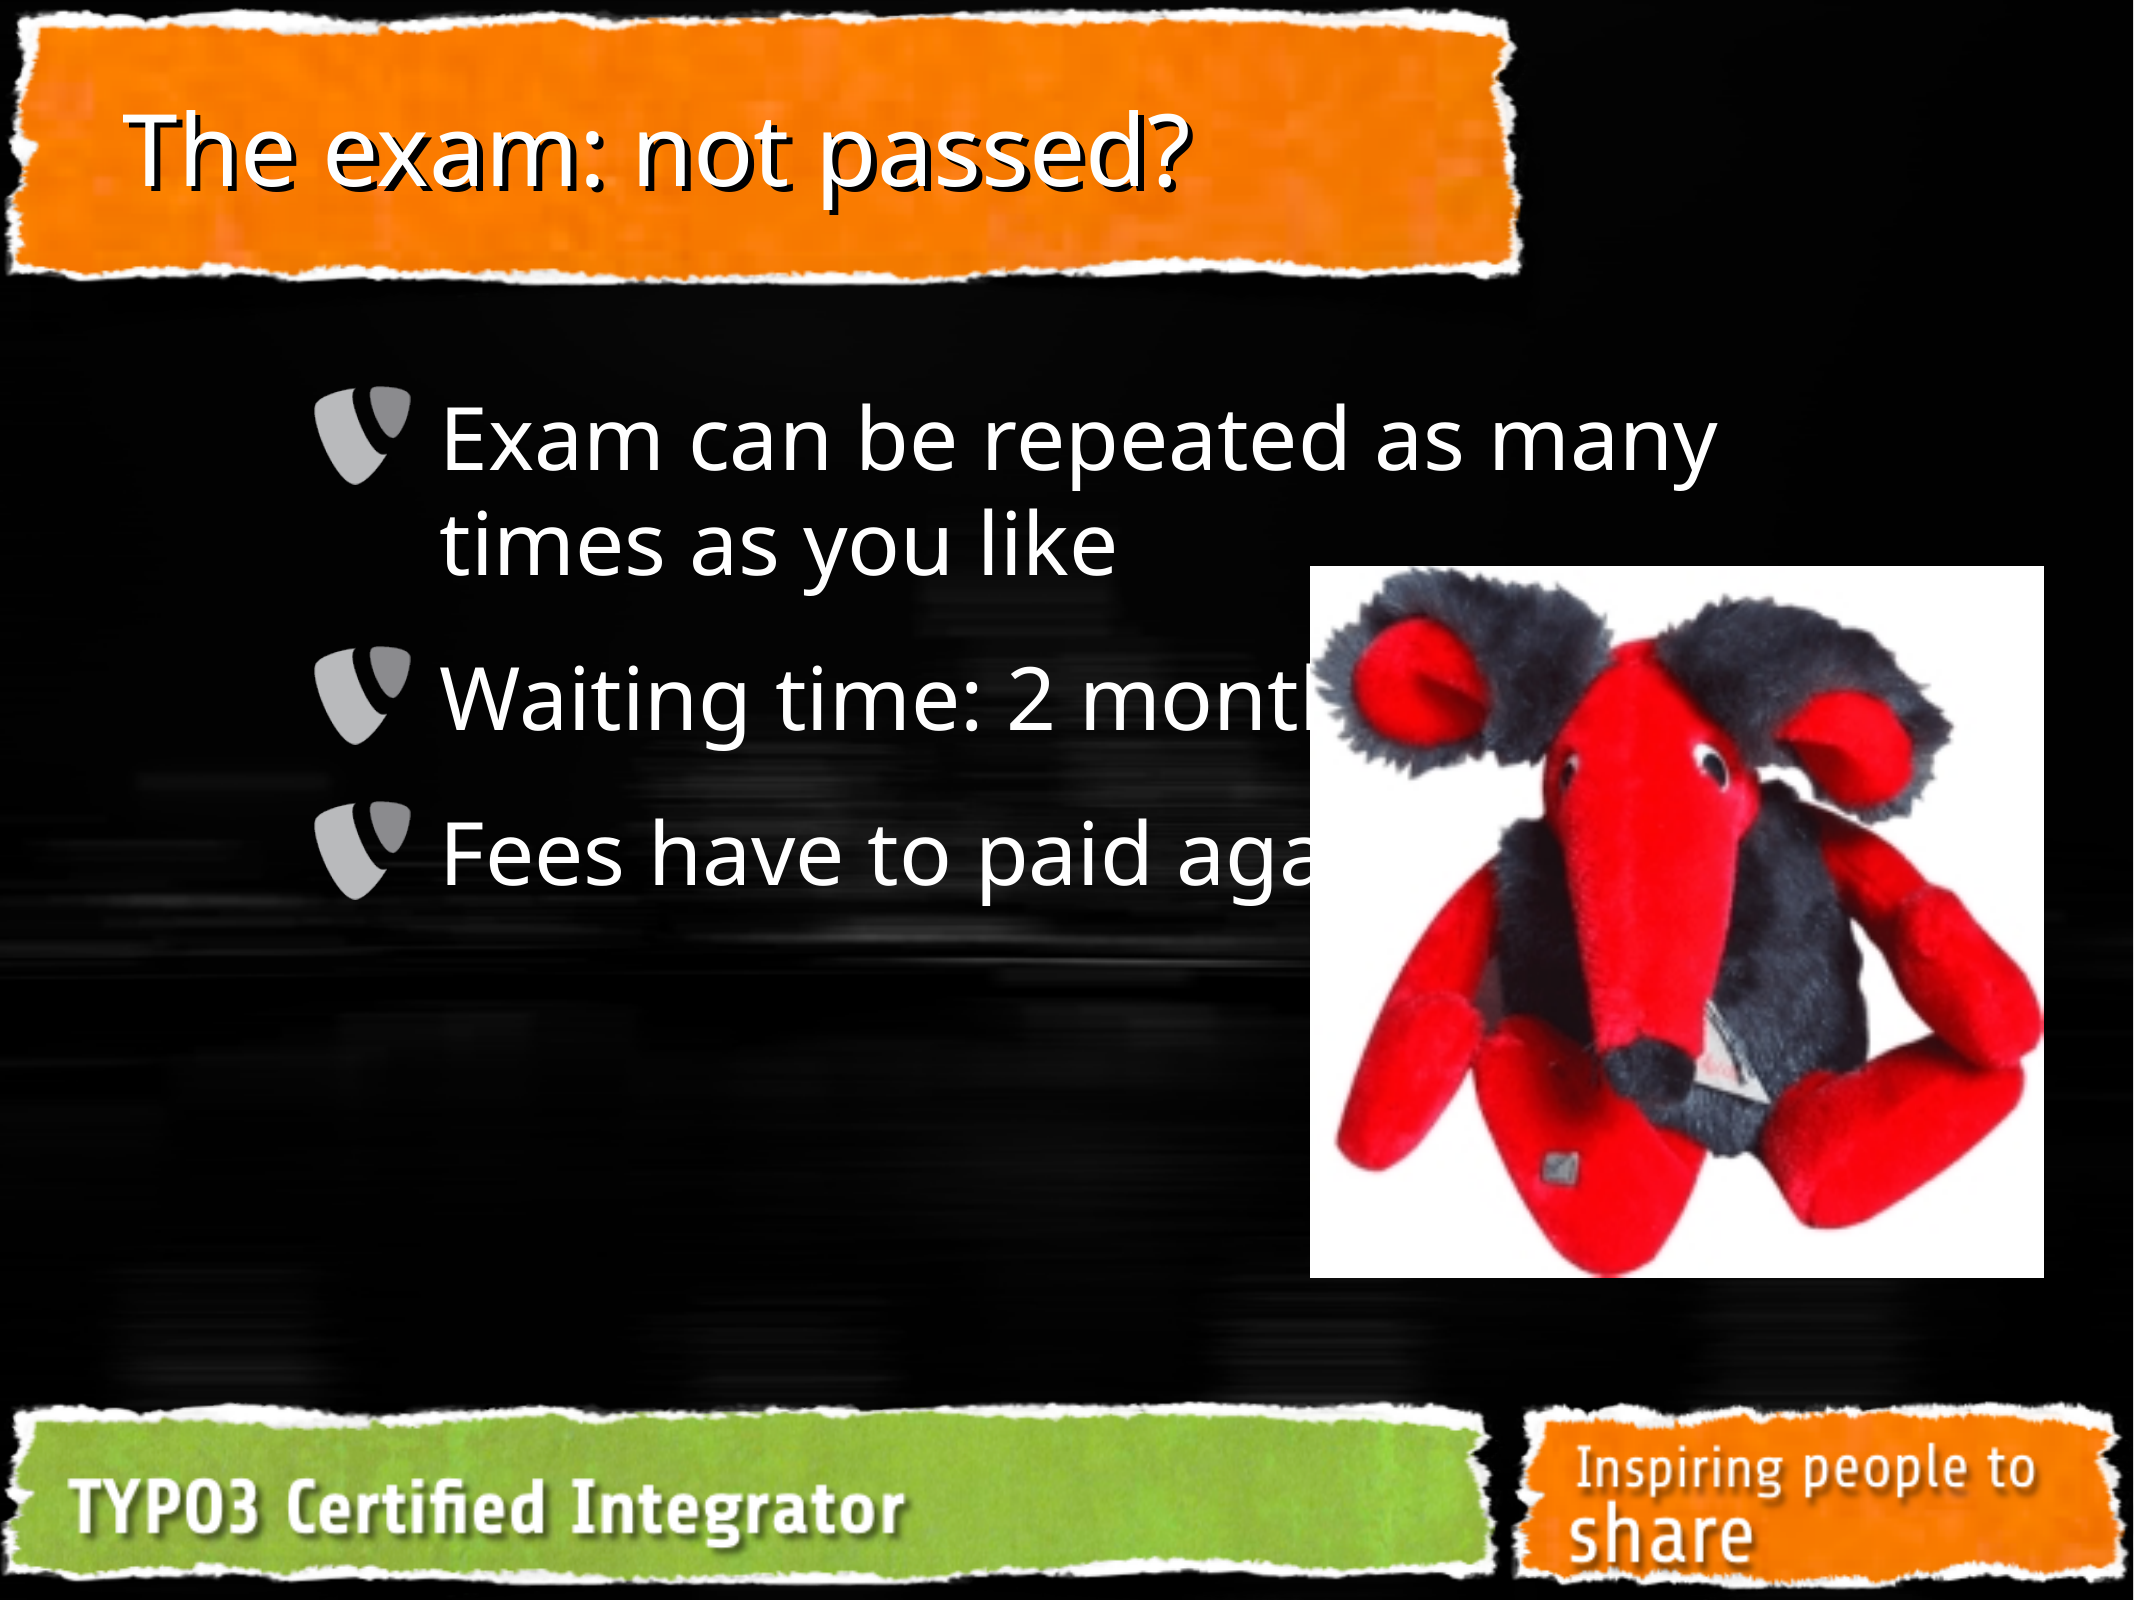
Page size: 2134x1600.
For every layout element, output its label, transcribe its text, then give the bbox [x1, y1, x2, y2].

picture [0, 0, 2134, 1600]
title The exam: not passed? [114, 74, 1453, 215]
list Exam can be repeated as many times as you like Waiting time: 2 months Fees have to paid again [208, 329, 1925, 1375]
